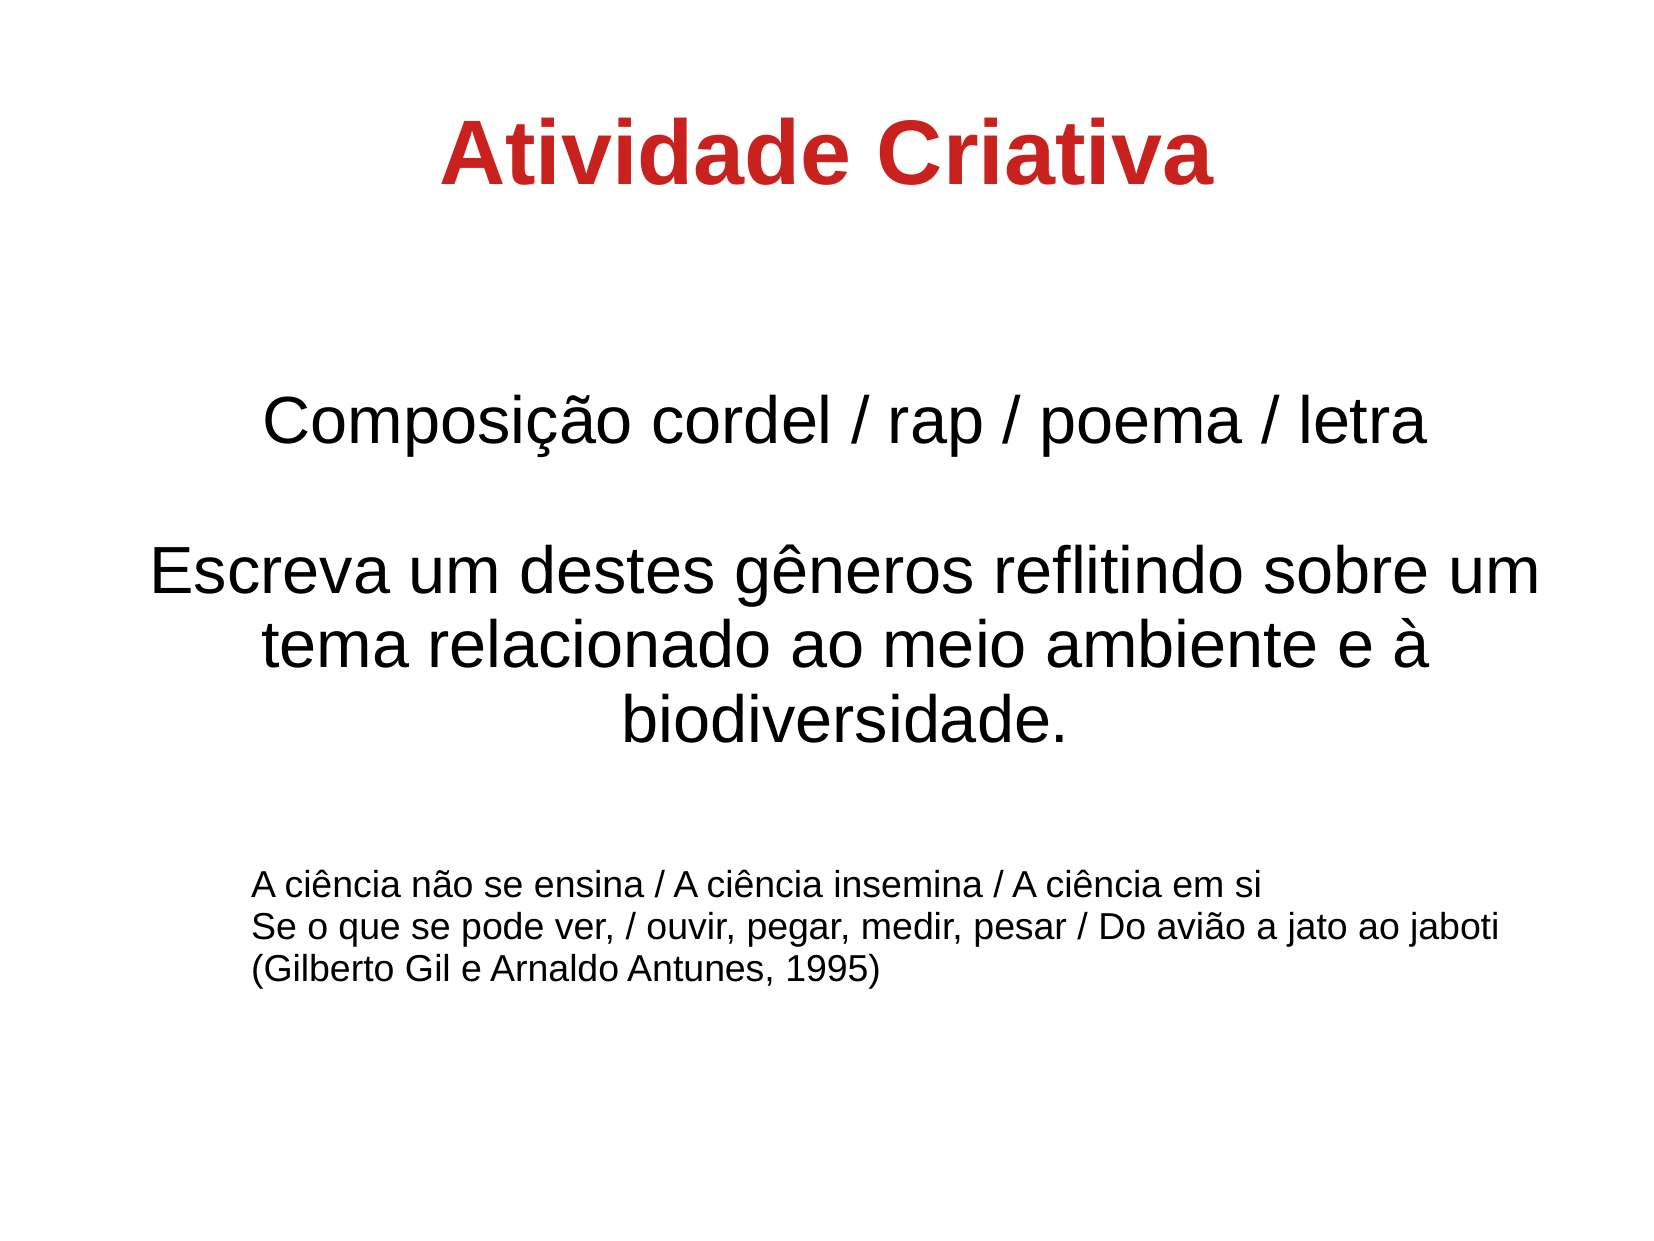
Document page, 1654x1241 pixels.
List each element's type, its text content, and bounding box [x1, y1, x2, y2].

text_box A ciência não se ensina / A ciência insemina / A ciência em si Se o que se pode ver, / ouvir, pegar, medir, pesar / Do avião a jato ao jaboti (Gilberto Gil e Arnaldo Antunes, 1995) [236, 856, 1536, 1040]
title Atividade Criativa [82, 49, 1571, 257]
subtitle Composição cordel / rap / poema / letra Escreva um destes gêneros reflitindo sobre um tema relacionado ao meio ambiente e à biodiversidade. [101, 210, 1590, 930]
